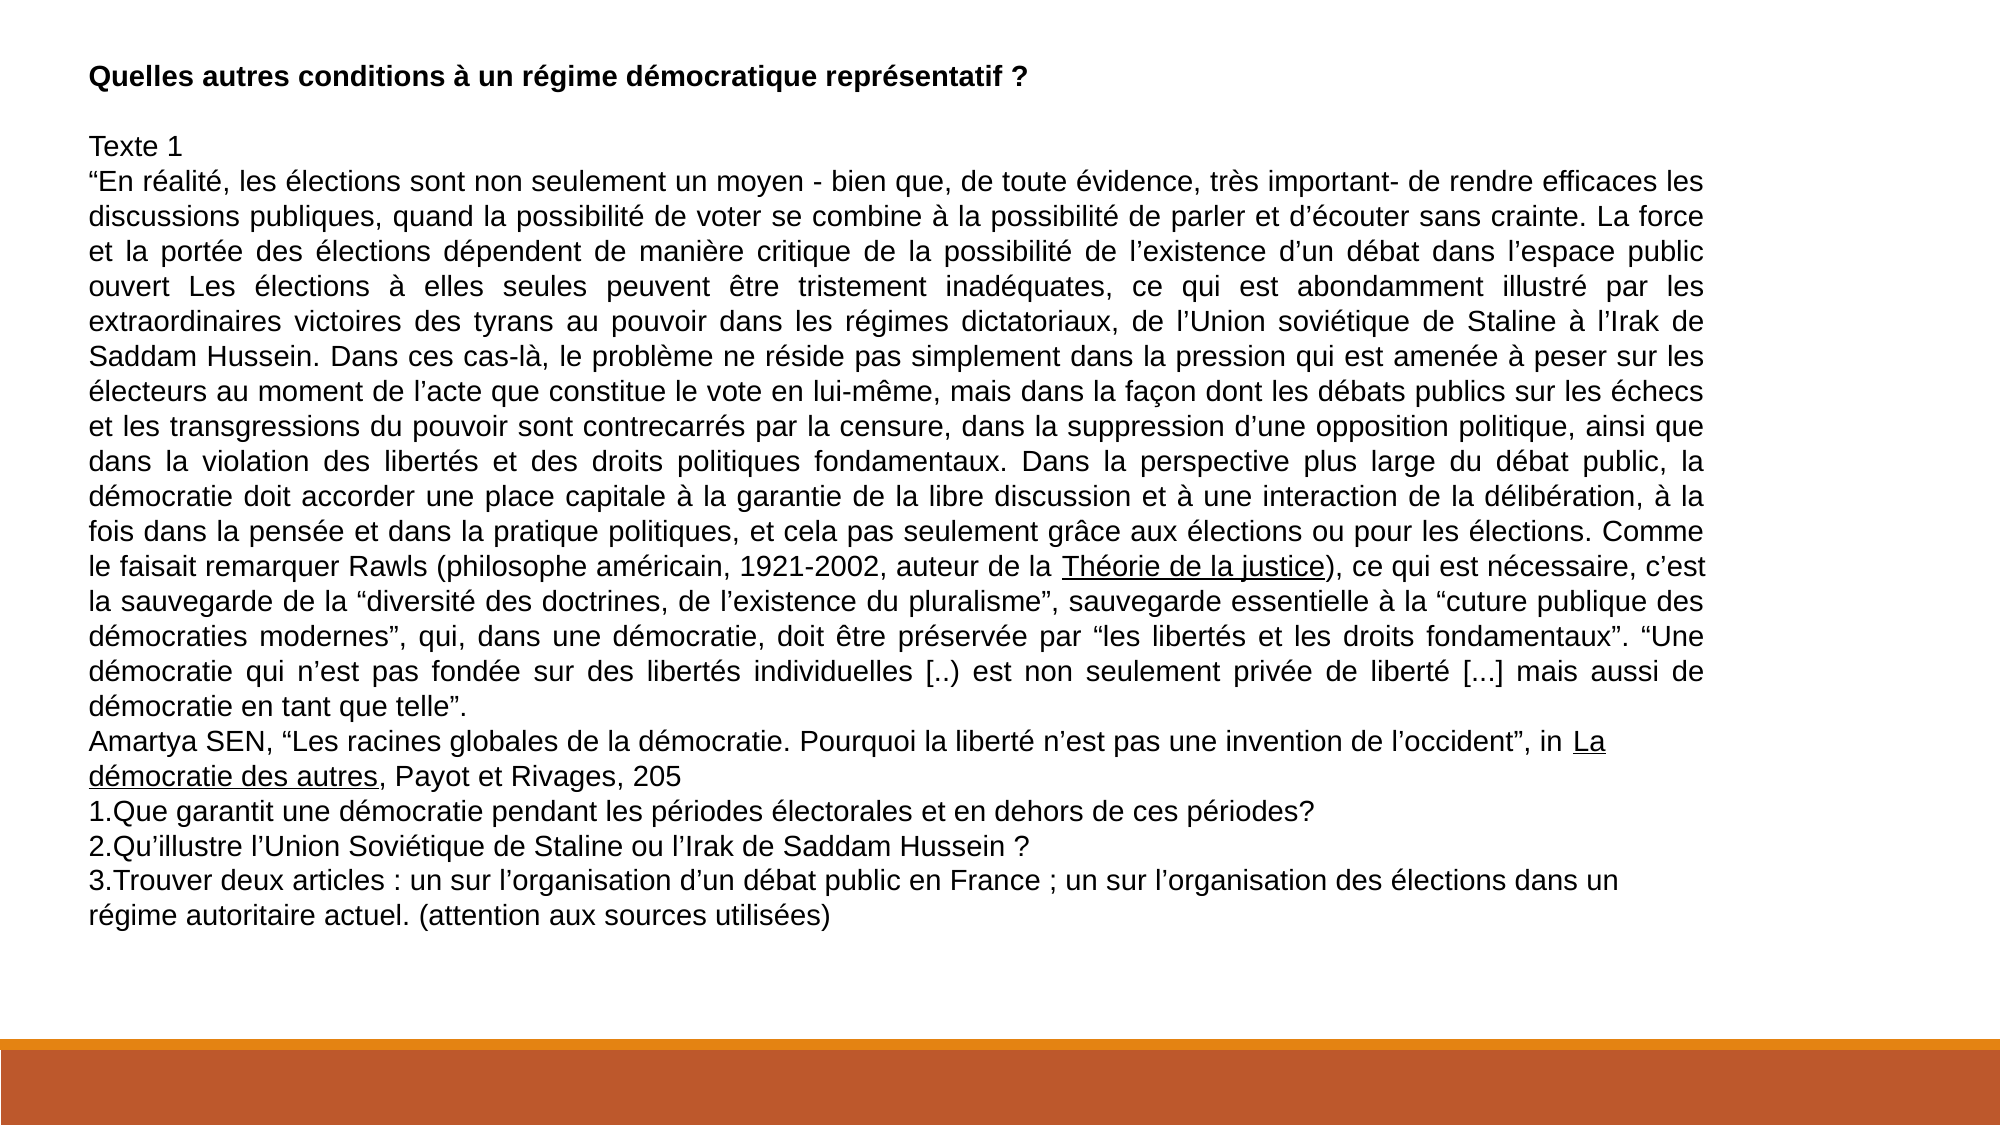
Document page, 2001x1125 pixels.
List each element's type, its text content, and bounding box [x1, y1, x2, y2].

text_box Quelles autres conditions à un régime démocratique représentatif ? Texte 1 “En réalité, les élections sont non seulement un moyen - bien que, de toute évidence, très important- de rendre efficaces les discussions publiques, quand la possibilité de voter se combine à la possibilité de parler et d’écouter sans crainte. La force et la portée des élections dépendent de manière critique de la possibilité de l’existence d’un débat dans l’espace public ouvert Les élections à elles seules peuvent être tristement inadéquates, ce qui est abondamment illustré par les extraordinaires victoires des tyrans au pouvoir dans les régimes dictatoriaux, de l’Union soviétique de Staline à l’Irak de Saddam Hussein. Dans ces cas-là, le problème ne réside pas simplement dans la pression qui est amenée à peser sur les électeurs au moment de l’acte que constitue le vote en lui-même, mais dans la façon dont les débats publics sur les échecs et les transgressions du pouvoir sont contrecarrés par la censure, dans la suppression d’une opposition politique, ainsi que dans la violation des libertés et des droits politiques fondamentaux. Dans la perspective plus large du débat public, la démocratie doit accorder une place capitale à la garantie de la libre discussion et à une interaction de la délibération, à la fois dans la pensée et dans la pratique politiques, et cela pas seulement grâce aux élections ou pour les élections. Comme le faisait remarquer Rawls (philosophe américain, 1921-2002, auteur de la Théorie de la justice), ce qui est nécessaire, c’est la sauvegarde de la “diversité des doctrines, de l’existence du pluralisme”, sauvegarde essentielle à la “cuture publique des démocraties modernes”, qui, dans une démocratie, doit être préservée par “les libertés et les droits fondamentaux”. “Une démocratie qui n’est pas fondée sur des libertés individuelles [..) est non seulement privée de liberté [...] mais aussi de démocratie en tant que telle”. Amartya SEN, “Les racines globales de la démocratie. Pourquoi la liberté n’est pas une invention de l’occident”, in La démocratie des autres, Payot et Rivages, 205 Que garantit une démocratie pendant les périodes électorales et en dehors de ces périodes? Qu’illustre l’Union Soviétique de Staline ou l’Irak de Saddam Hussein ? Trouver deux articles : un sur l’organisation d’un débat public en France ; un sur l’organisation des élections dans un régime autoritaire actuel. (attention aux sources utilisées) [73, 50, 1725, 939]
